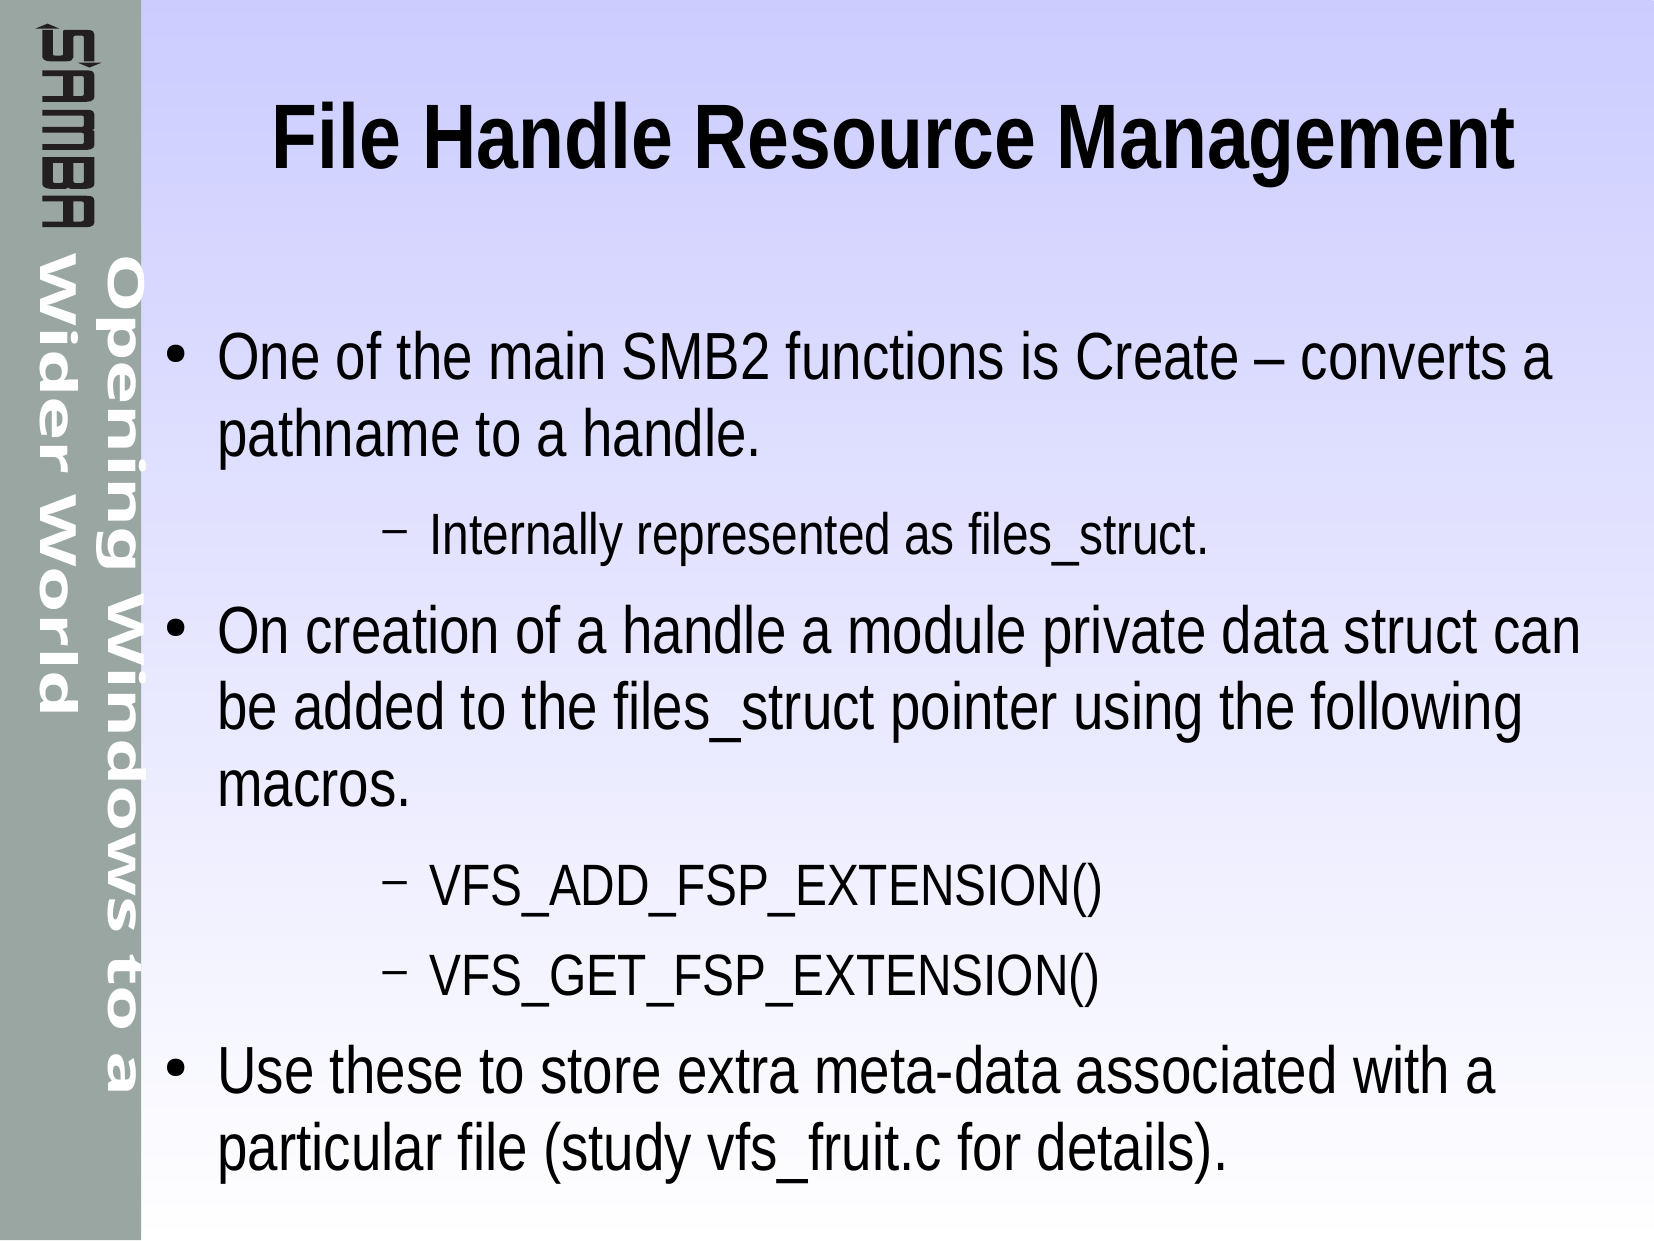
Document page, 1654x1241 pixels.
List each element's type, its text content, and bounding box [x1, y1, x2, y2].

list One of the main SMB2 functions is Create – converts a pathname to a handle. Internally represented as files_struct. On creation of a handle a module private data struct can be added to the files_struct pointer using the following macros. VFS_ADD_FSP_EXTENSION() VFS_GET_FSP_EXTENSION() Use these to store extra meta-data associated with a particular file (study vfs_fruit.c for details). [146, 317, 1638, 1226]
title File Handle Resource Management [188, 52, 1601, 219]
